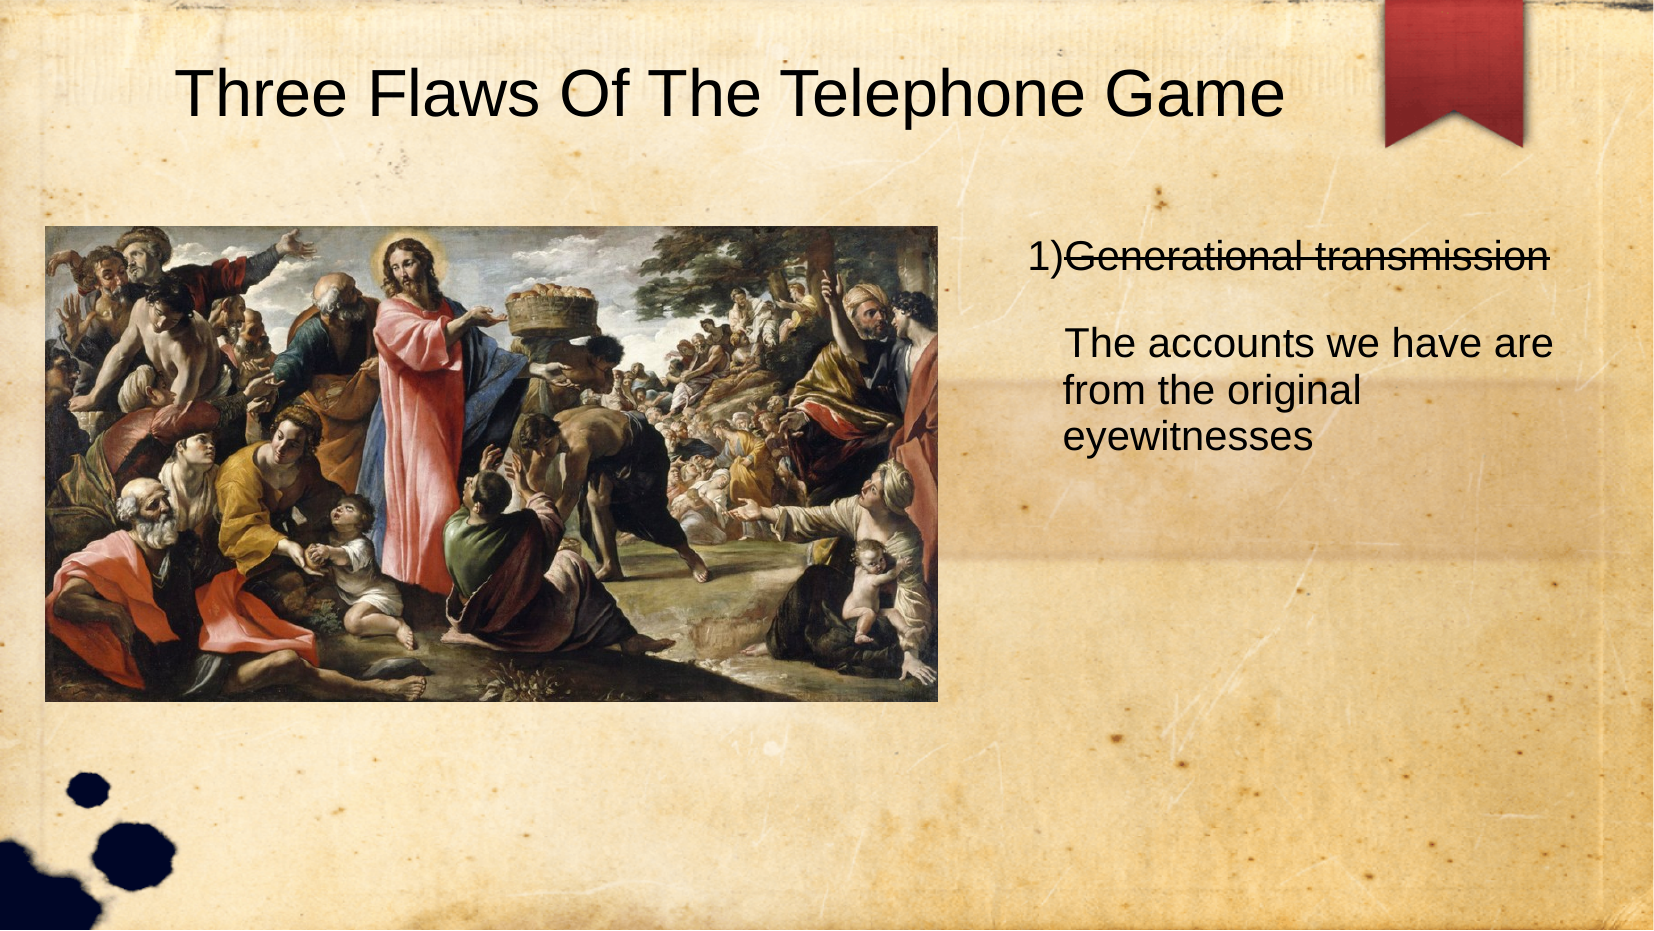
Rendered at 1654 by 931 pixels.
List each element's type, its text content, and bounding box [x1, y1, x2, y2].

picture [0, 0, 1654, 930]
text_box Three Flaws Of The Telephone Game [112, 37, 1351, 151]
text_box Generational transmission The accounts we have are from the original eyewitnesses [1012, 225, 1576, 638]
